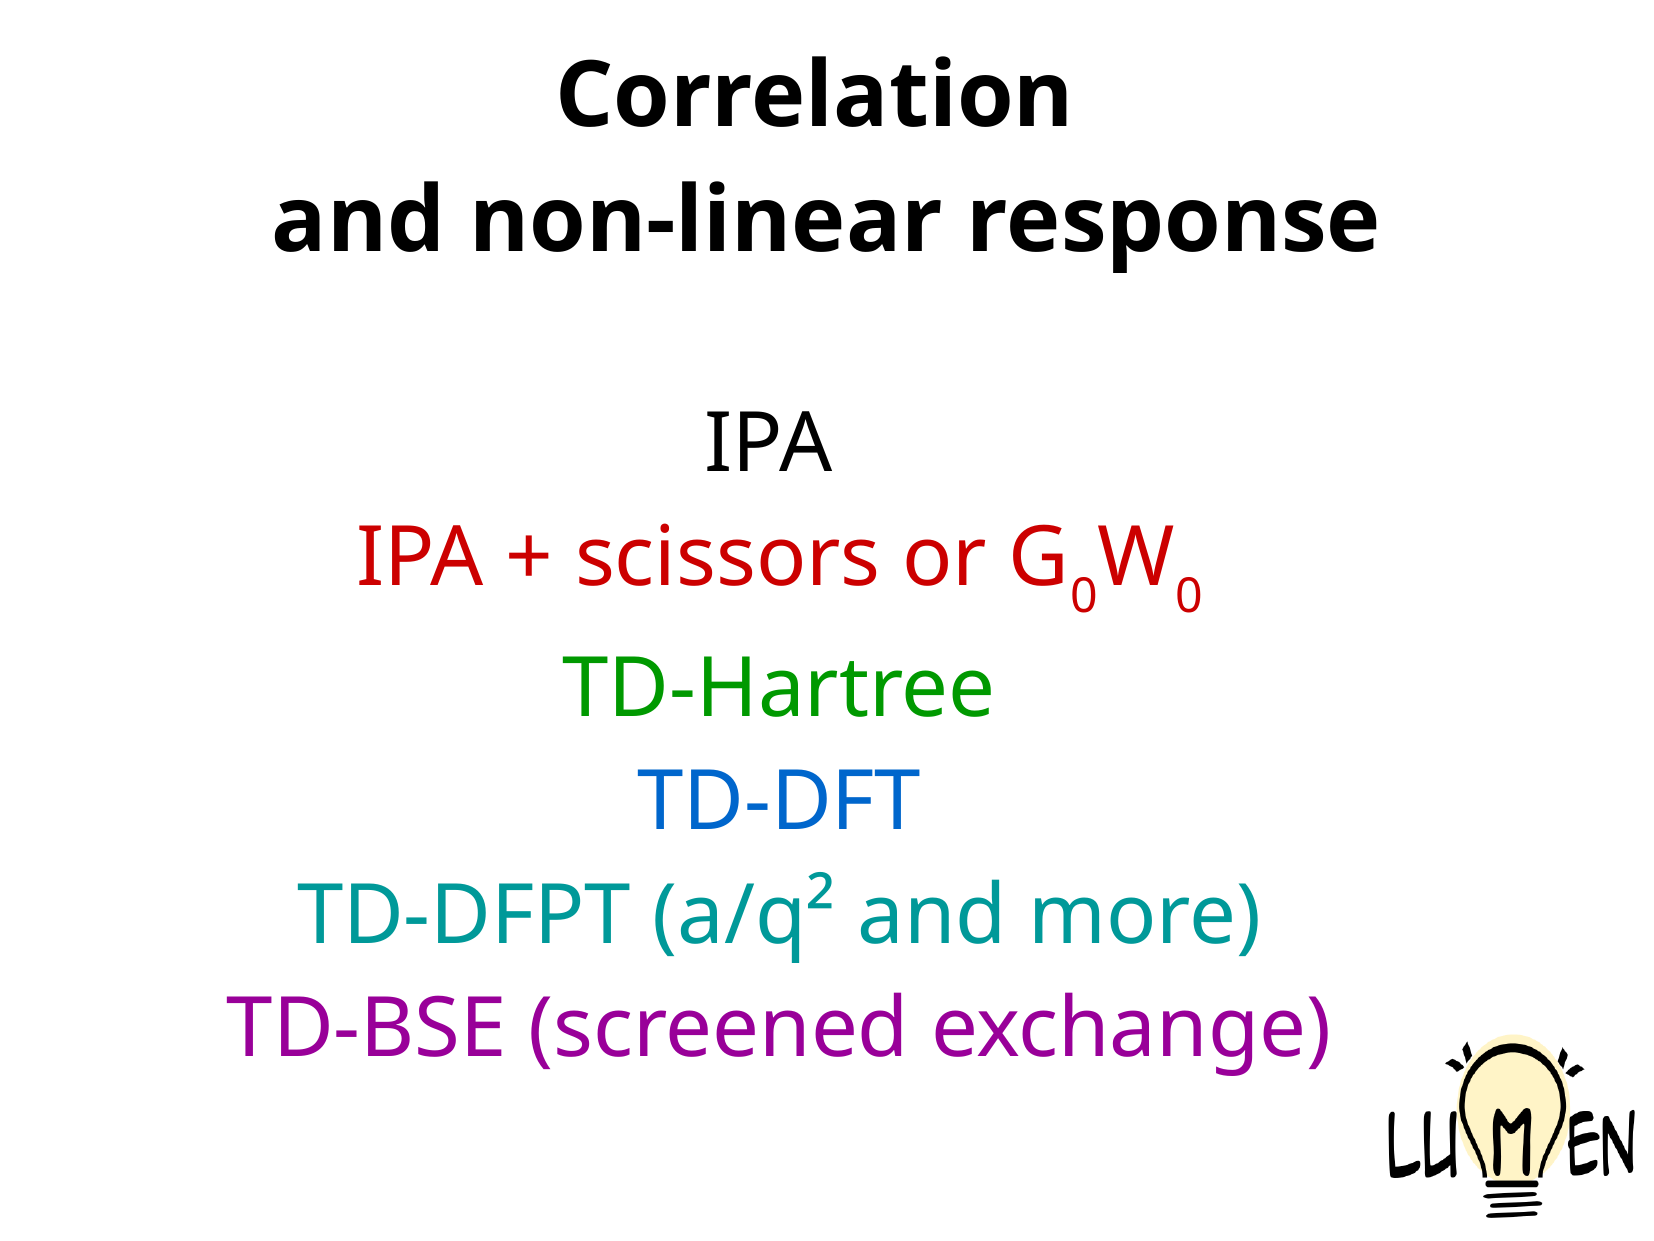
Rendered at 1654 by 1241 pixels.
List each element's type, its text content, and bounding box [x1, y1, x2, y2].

picture [1381, 1027, 1642, 1225]
text_box IPA IPA + scissors or G0W0 TD-Hartree TD-DFT TD-DFPT (a/q² and more) TD-BSE (screened exchange) [135, 365, 1424, 1099]
title Correlation and non-linear response [0, 2, 1654, 304]
